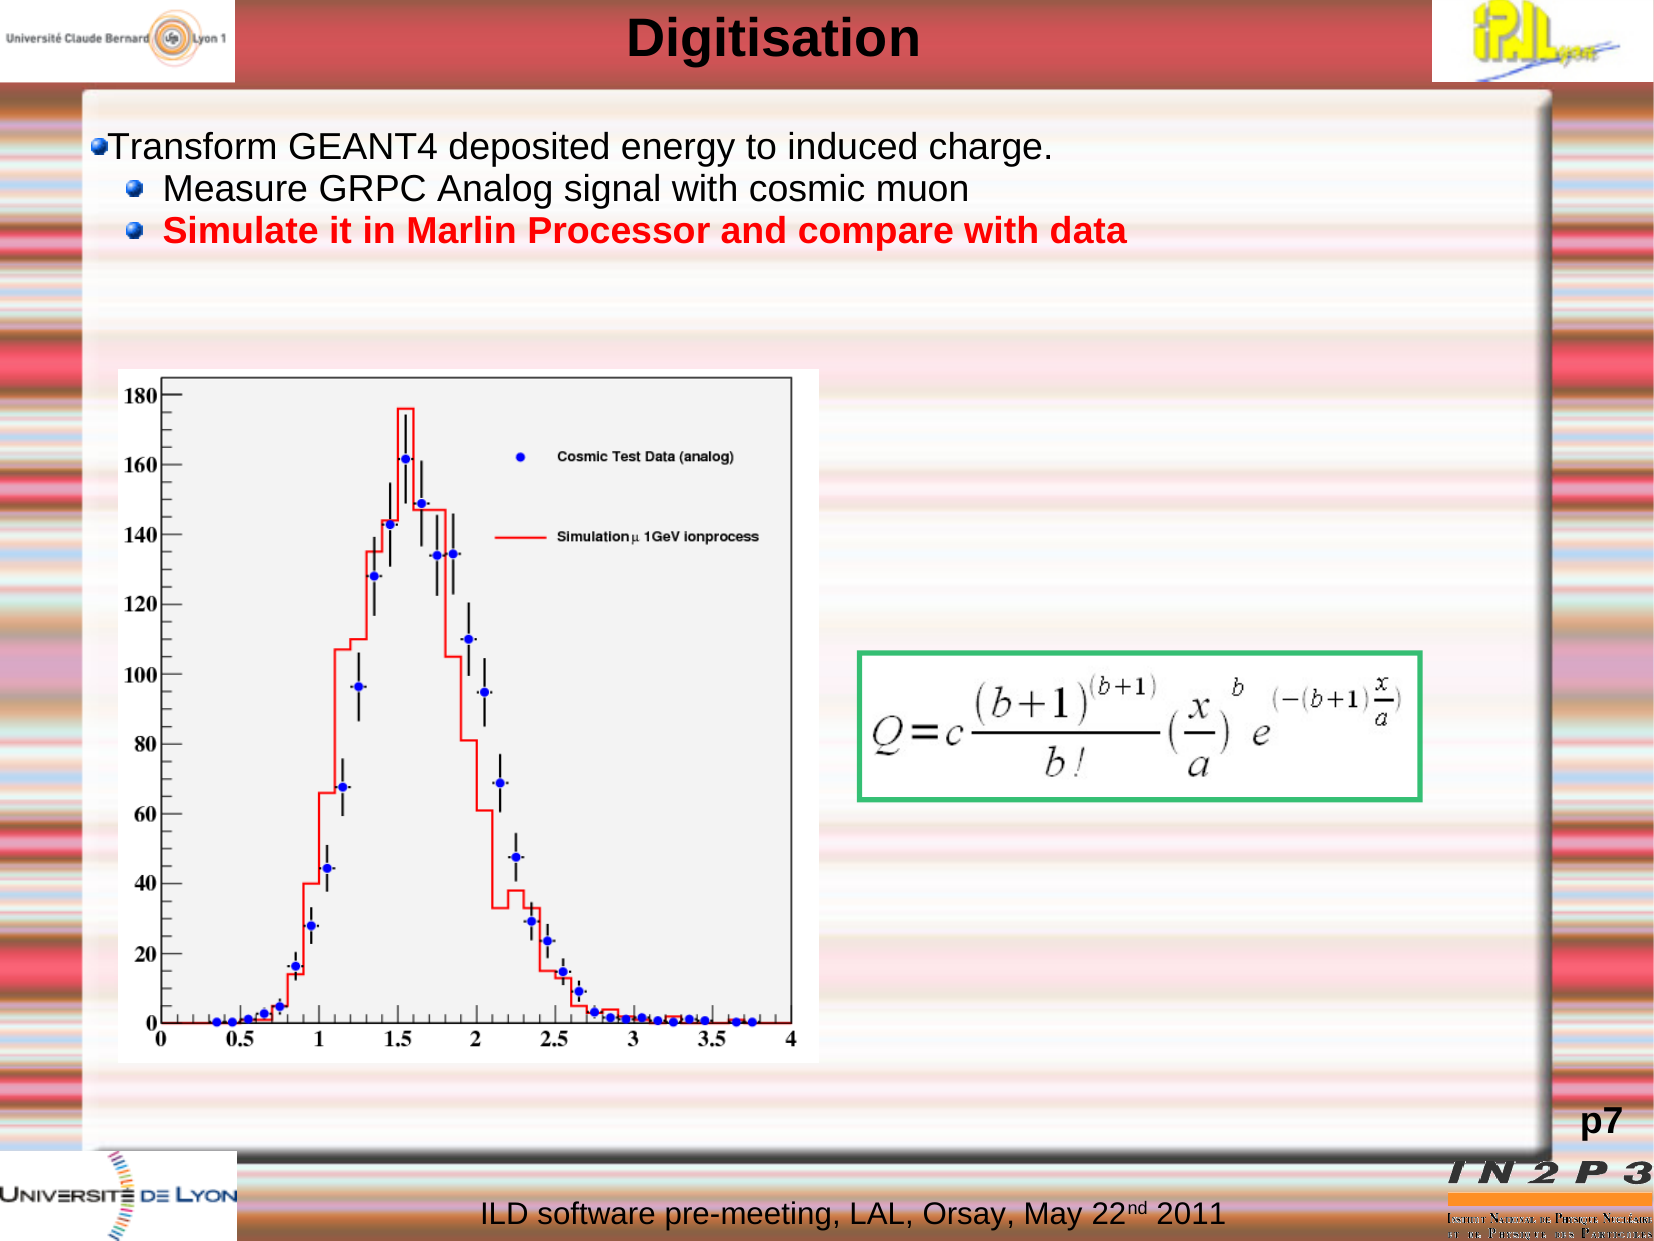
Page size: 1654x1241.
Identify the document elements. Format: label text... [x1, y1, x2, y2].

text_box Transform GEANT4 deposited energy to induced charge. Measure GRPC Analog signal with cosmic muon Simulate it in Marlin Processor and compare with data [76, 118, 1536, 261]
picture [0, 0, 1654, 1241]
text_box Digitisation [611, 0, 937, 89]
